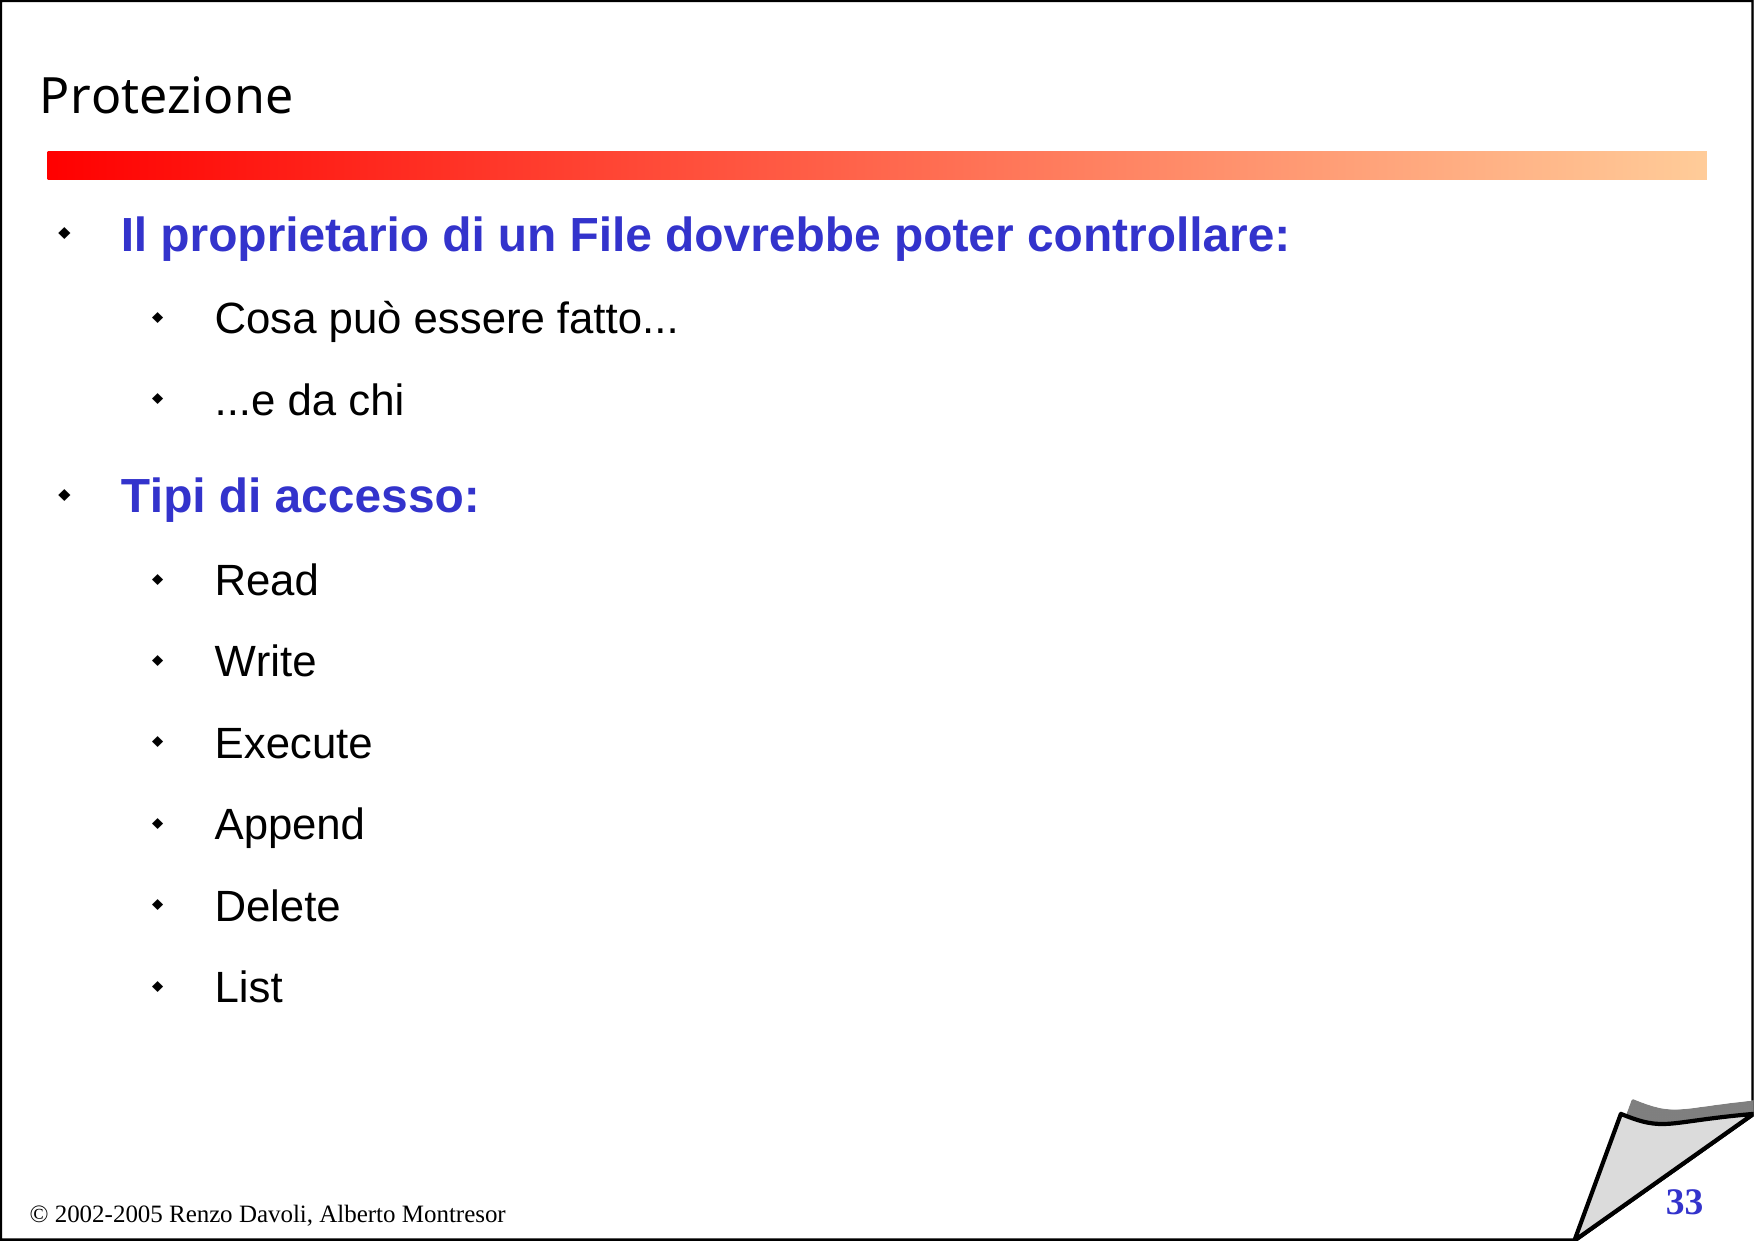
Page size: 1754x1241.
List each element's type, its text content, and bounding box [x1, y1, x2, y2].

list Il proprietario di un File dovrebbe poter controllare: Cosa può essere fatto... ...e da chi Tipi di accesso: Read Write Execute Append Delete List [58, 206, 1695, 1056]
text_box 9 [1469, 152, 1474, 179]
title Protezione [40, 49, 1713, 144]
